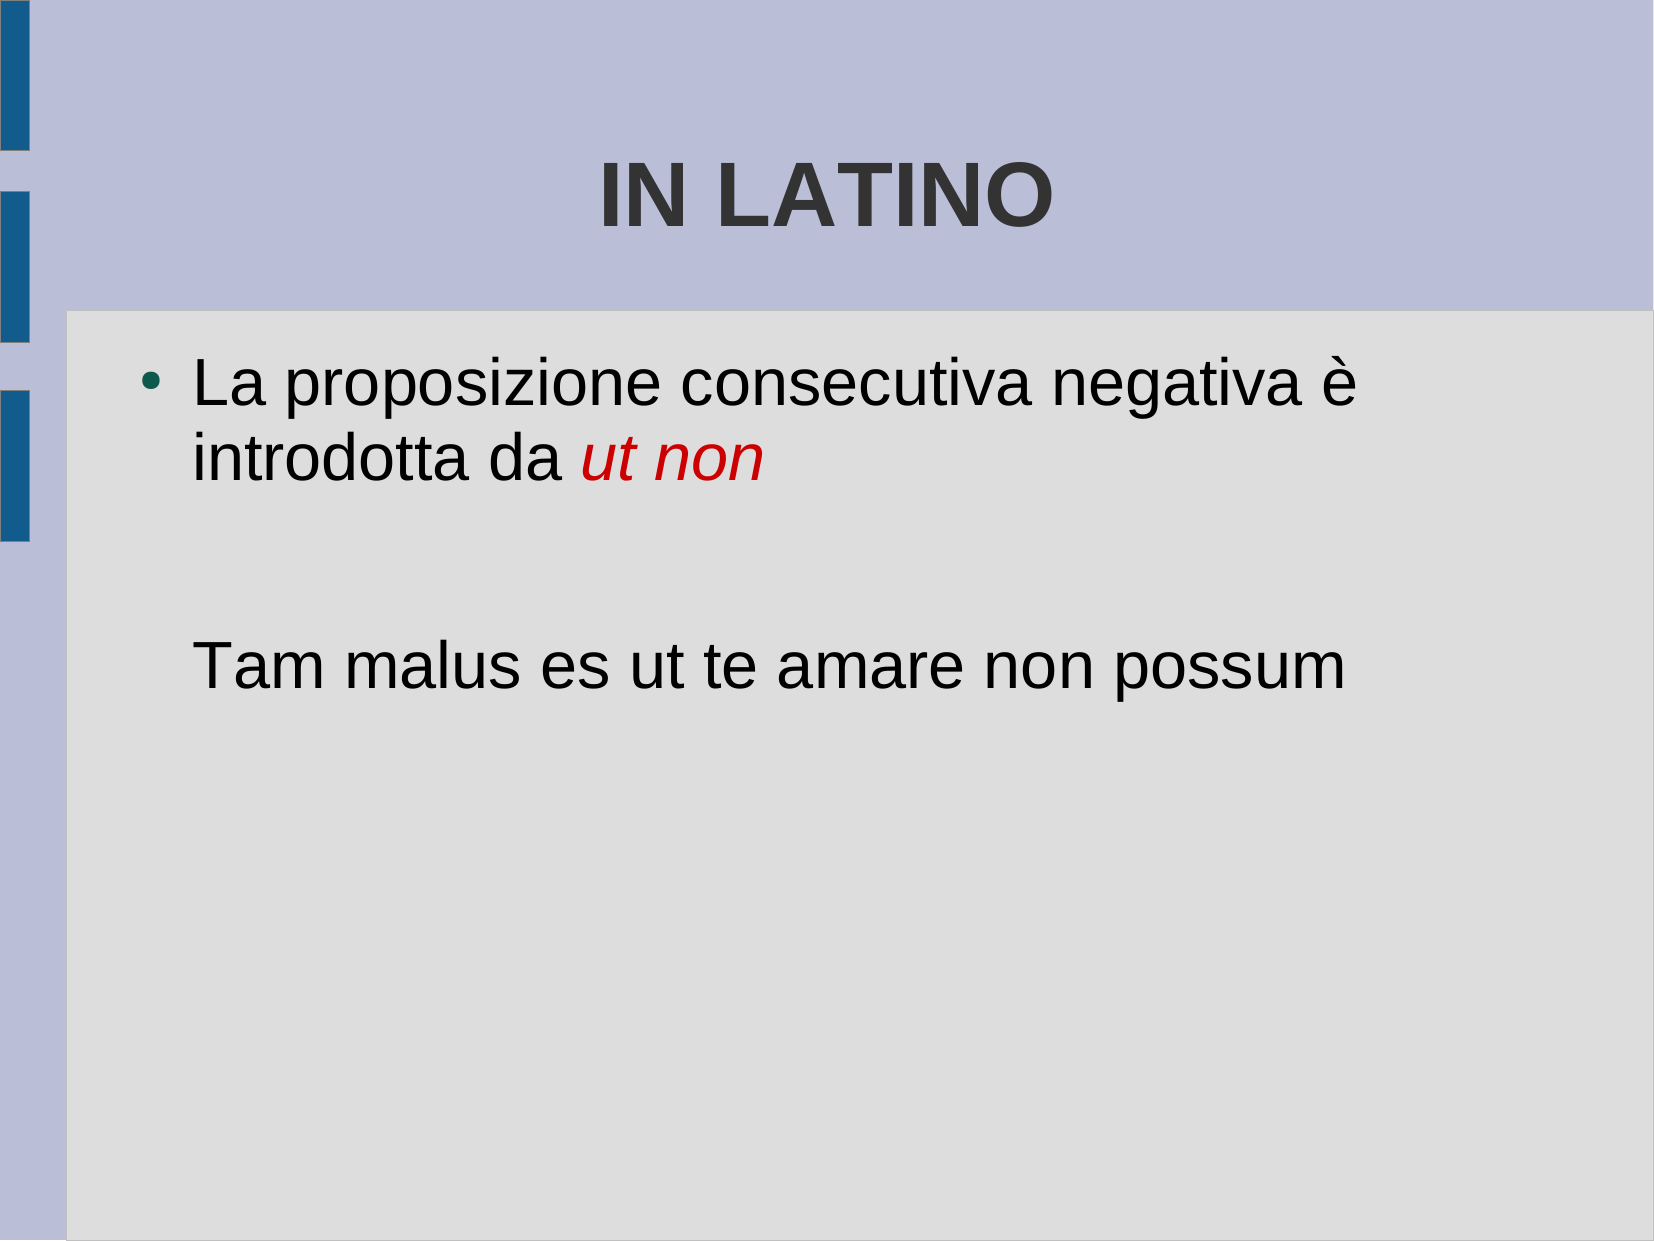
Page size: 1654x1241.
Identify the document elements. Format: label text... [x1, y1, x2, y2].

list La proposizione consecutiva negativa è introdotta da ut non Tam malus es ut te amare non possum [121, 344, 1534, 1127]
title IN LATINO [121, 91, 1534, 299]
